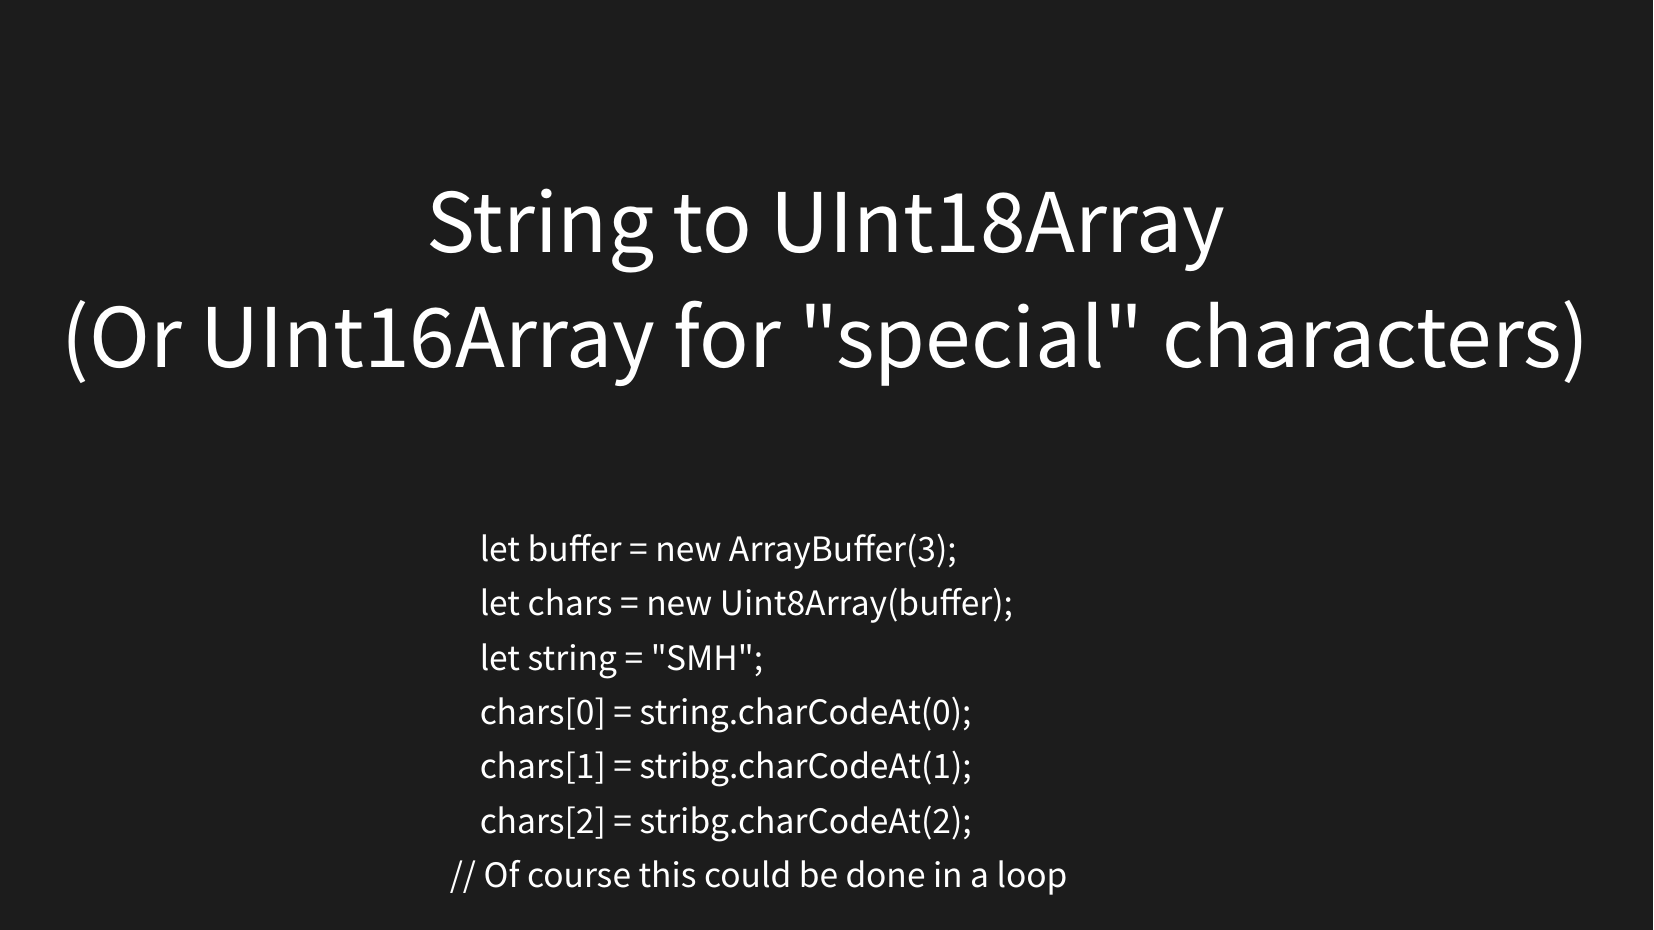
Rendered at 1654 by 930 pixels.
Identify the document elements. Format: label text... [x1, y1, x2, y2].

text_box let buffer = new ArrayBuffer(3); let chars = new Uint8Array(buffer); let string = "SMH"; chars[0] = string.charCodeAt(0); chars[1] = stribg.charCodeAt(1); chars[2] = stribg.charCodeAt(2); // Of course this could be done in a loop [435, 510, 1261, 930]
title String to UInt18Array (Or UInt16Array for "special" characters) [0, 162, 1653, 393]
